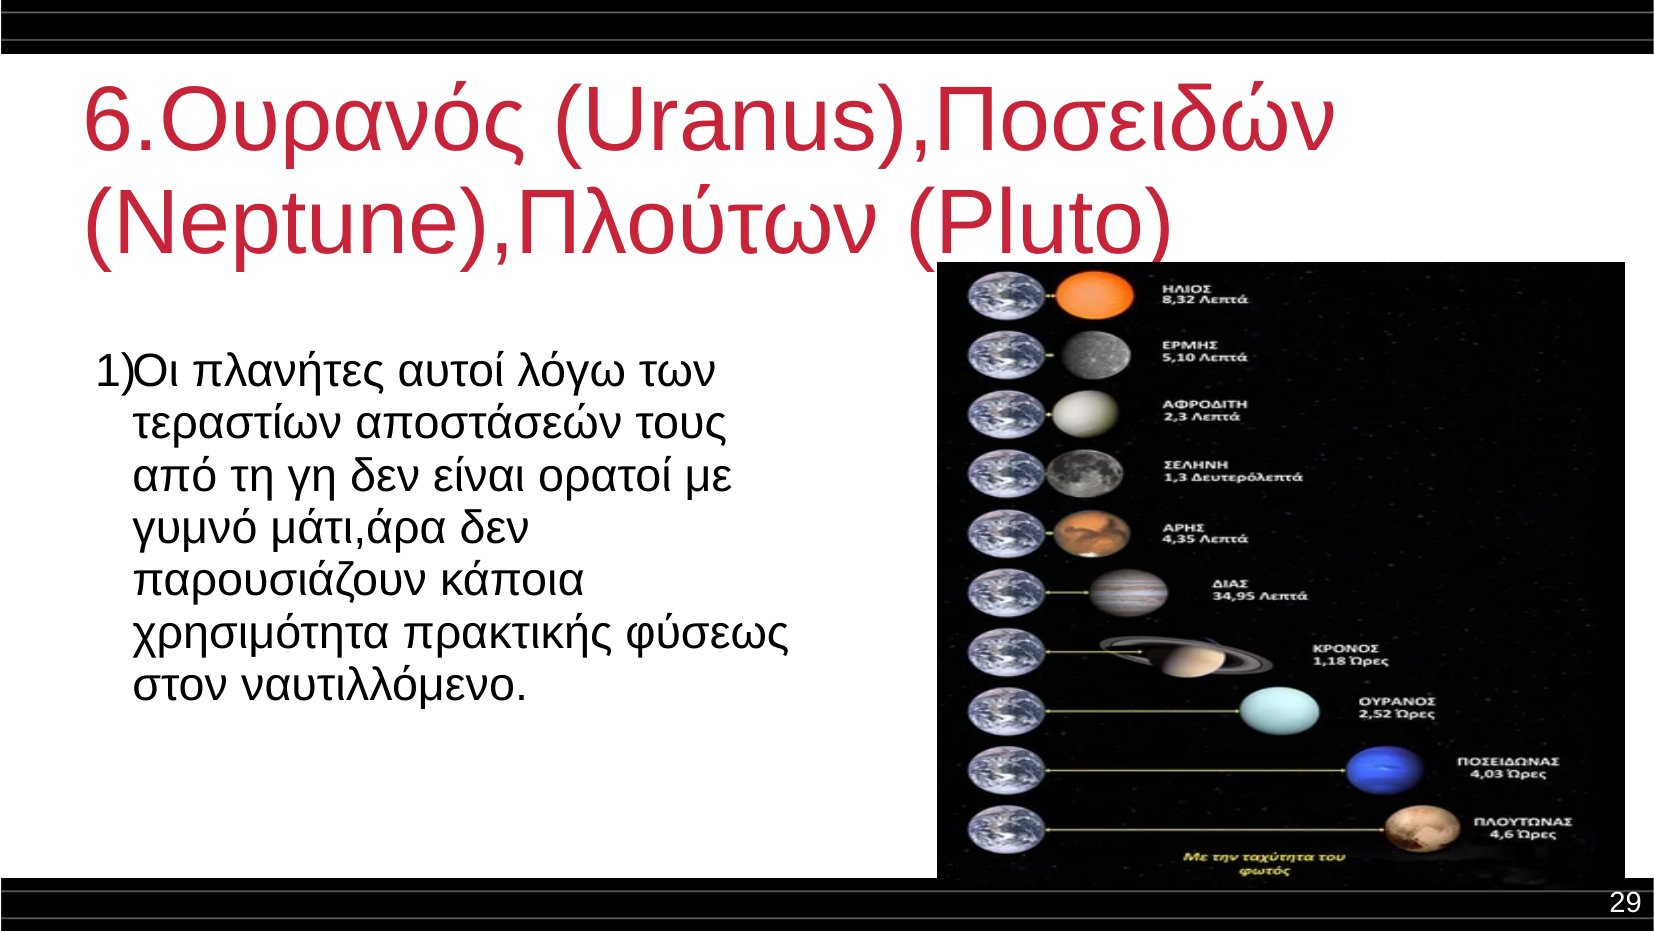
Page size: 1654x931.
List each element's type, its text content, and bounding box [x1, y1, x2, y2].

title 6.Ουρανός (Uranus),Ποσειδών (Neptune),Πλούτων (Pluto) [82, 67, 1571, 273]
picture [1, 0, 1654, 54]
list Οι πλανήτες αυτοί λόγω των τεραστίων αποστάσεών τους από τη γη δεν είναι ορατοί με γυμνό μάτι,άρα δεν παρουσιάζουν κάποια χρησιμότητα πρακτικής φύσεως στον ναυτιλλόμενο. [82, 271, 809, 713]
picture [1, 262, 1654, 931]
